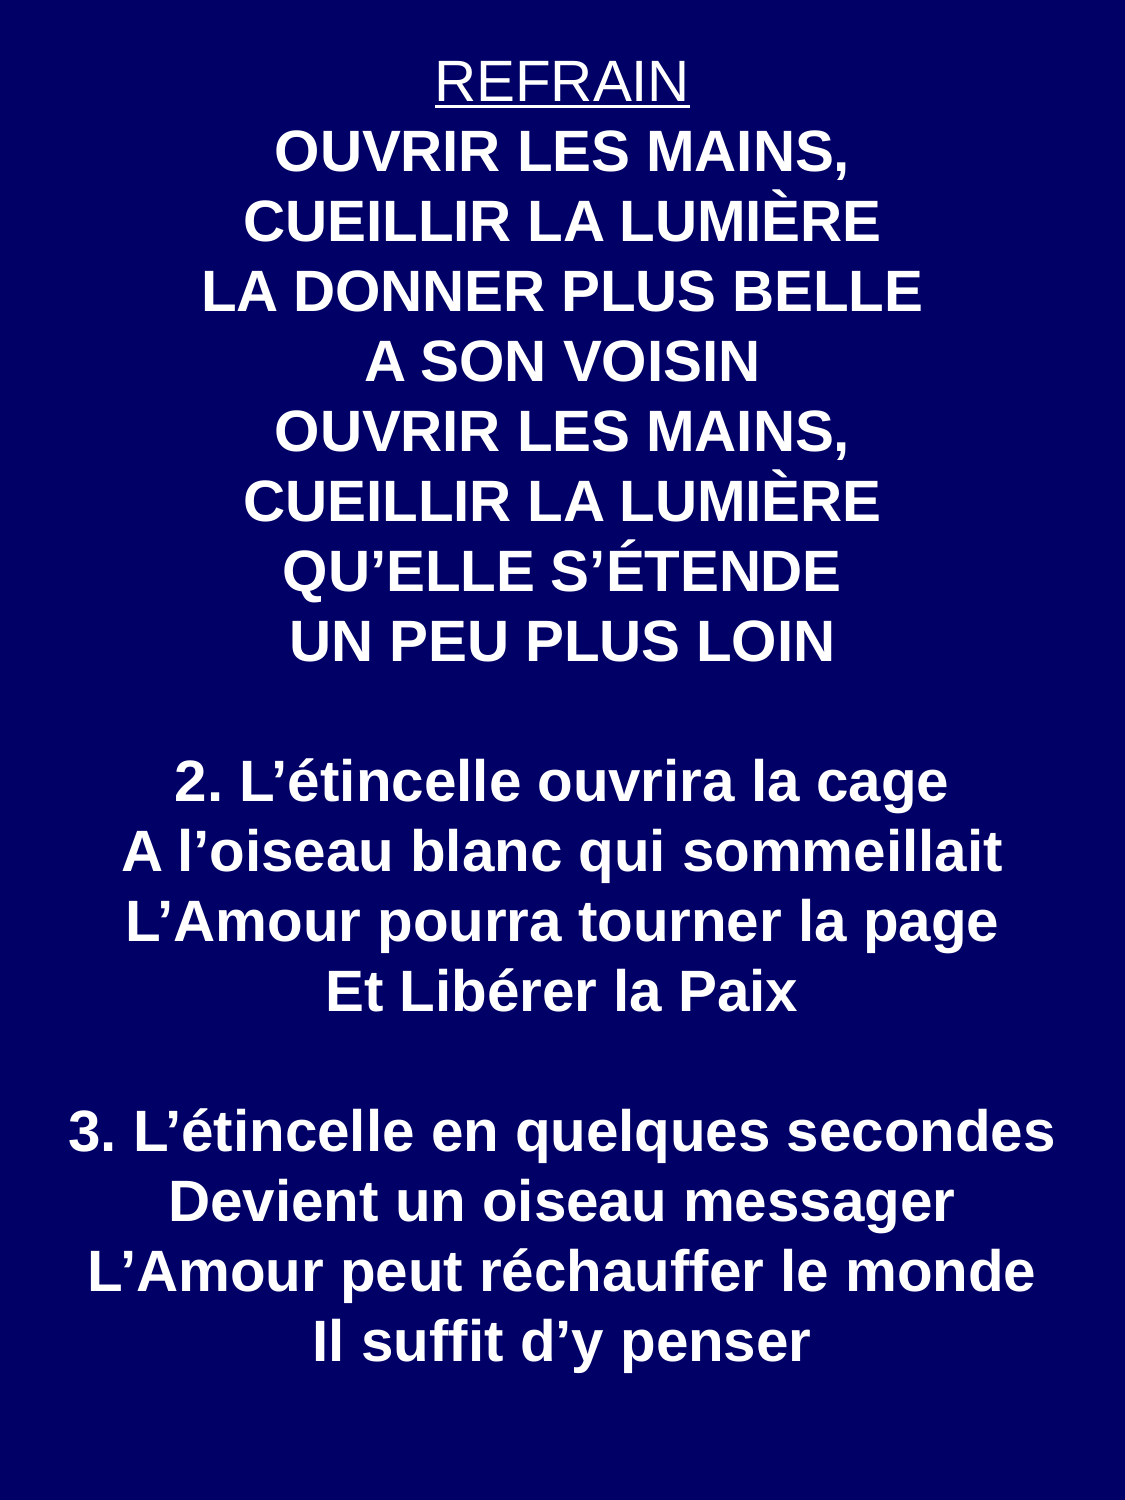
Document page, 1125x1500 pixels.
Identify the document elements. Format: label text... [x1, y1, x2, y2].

text_box REFRAIN OUVRIR LES MAINS, CUEILLIR LA LUMIÈRE LA DONNER PLUS BELLE A SON VOISIN OUVRIR LES MAINS, CUEILLIR LA LUMIÈRE QU’ELLE S’ÉTENDE UN PEU PLUS LOIN 2. L’étincelle ouvrira la cage A l’oiseau blanc qui sommeillait L’Amour pourra tourner la page Et Libérer la Paix 3. L’étincelle en quelques secondes Devient un oiseau messager L’Amour peut réchauffer le monde Il suffit d’y penser [0, 35, 1125, 1381]
